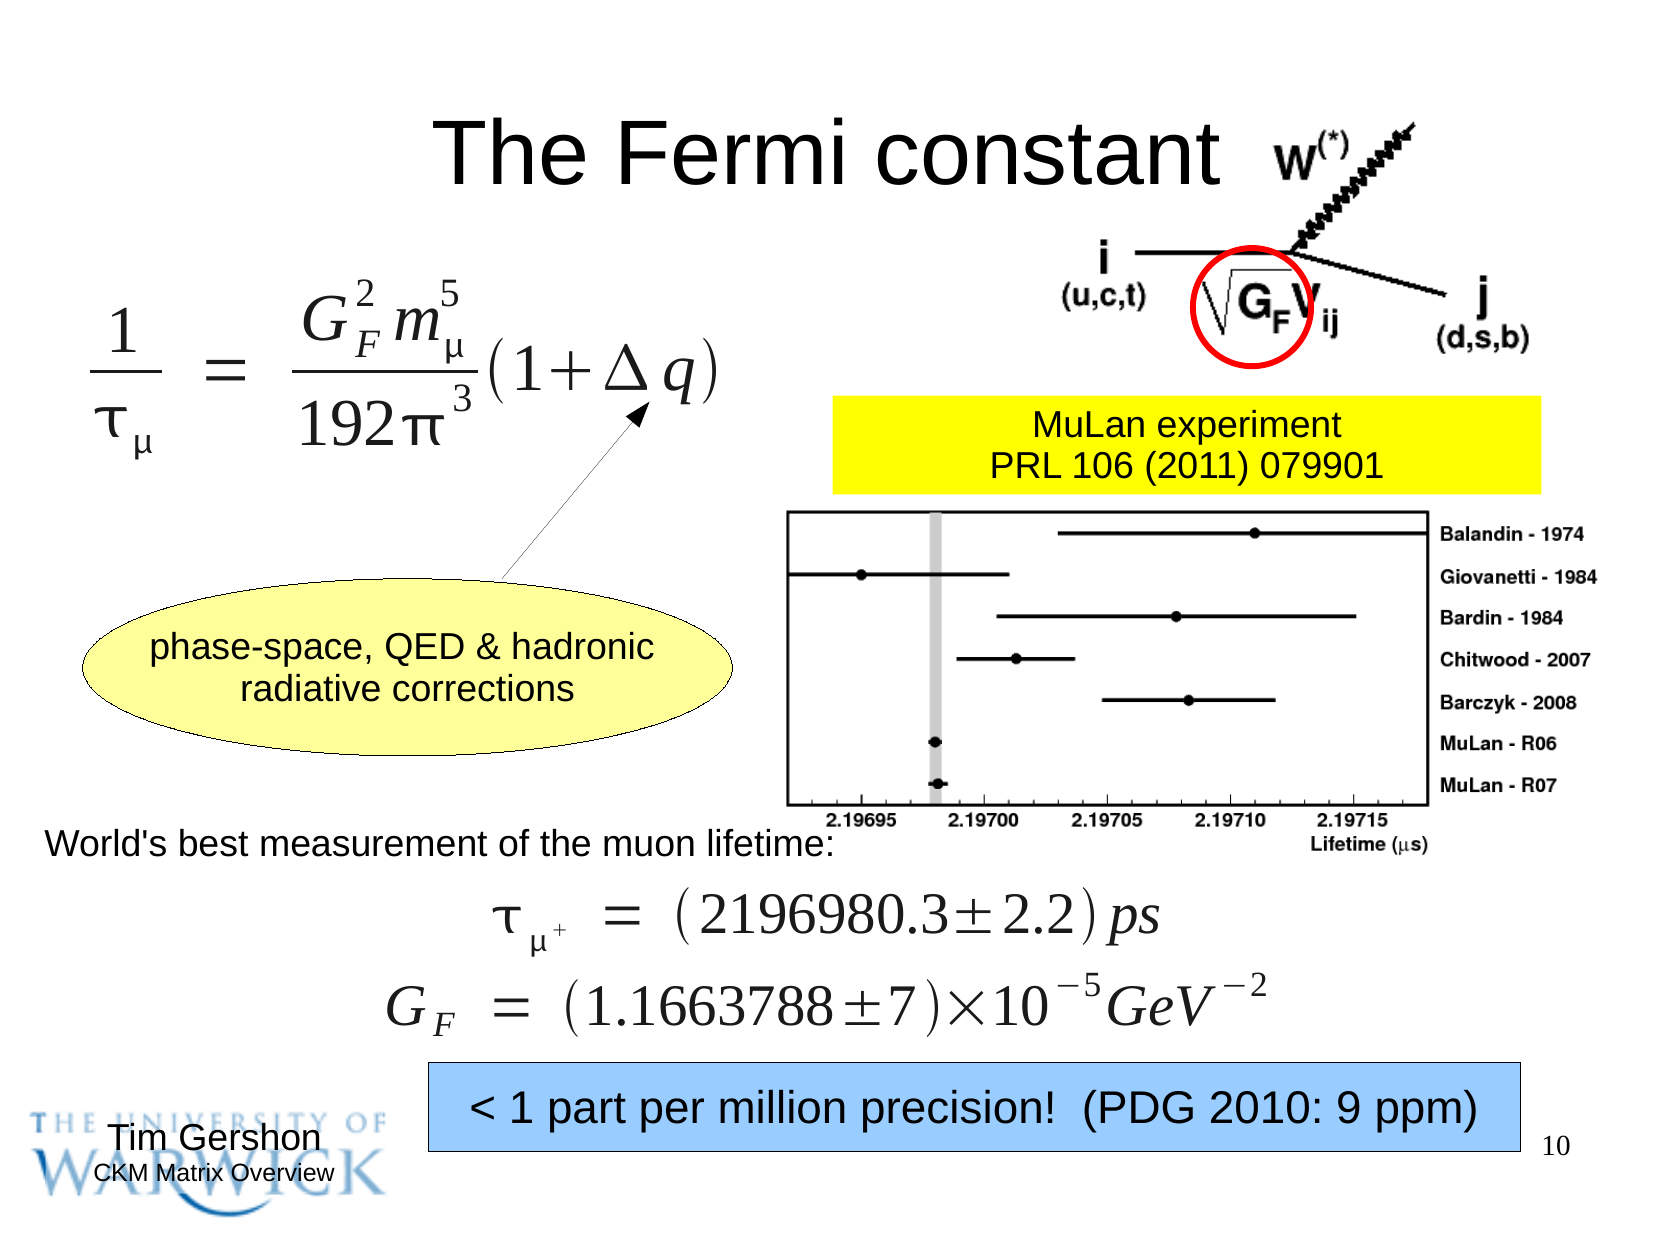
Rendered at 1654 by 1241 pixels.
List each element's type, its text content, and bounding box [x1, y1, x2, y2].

text_box World's best measurement of the muon lifetime: [29, 814, 857, 872]
text_box phase-space, QED & hadronic radiative corrections [82, 578, 733, 756]
picture [752, 500, 1635, 857]
text_box < 1 part per million precision! (PDG 2010: 9 ppm) [428, 1062, 1521, 1152]
text_box MuLan experiment PRL 106 (2011) 079901 [832, 395, 1542, 495]
picture [1196, 257, 1308, 363]
text_box Tim Gershon CKM Matrix Overview [45, 1108, 384, 1194]
picture [19, 1106, 406, 1232]
chart [370, 881, 1284, 1046]
picture [980, 11, 1601, 438]
chart [69, 272, 739, 461]
title The Fermi constant [82, 49, 1571, 257]
